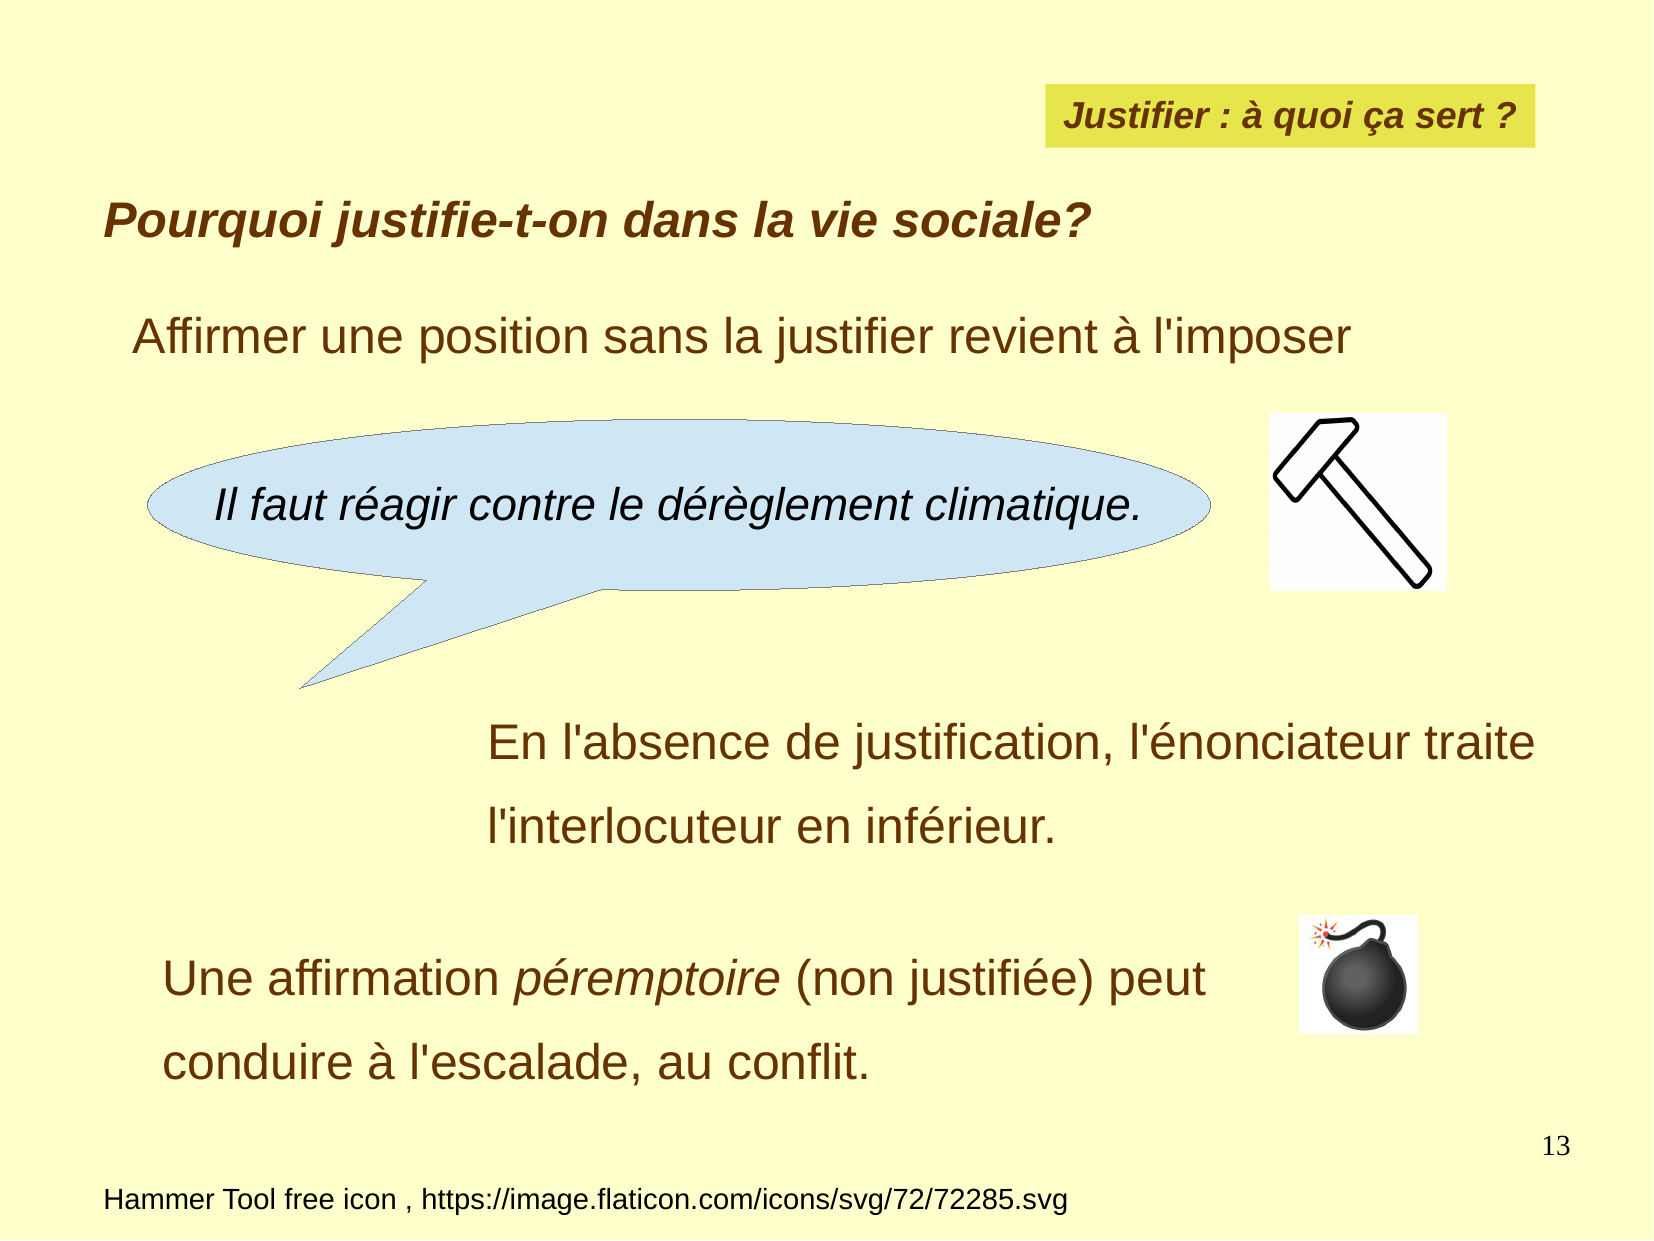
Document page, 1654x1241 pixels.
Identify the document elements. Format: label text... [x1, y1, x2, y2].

picture [1299, 915, 1418, 1034]
picture [1269, 413, 1447, 591]
text_box En l'absence de justification, l'énonciateur traite l'interlocuteur en inférieur. [472, 679, 1565, 862]
text_box Hammer Tool free icon , https://image.flaticon.com/icons/svg/72/72285.svg [88, 1175, 1418, 1232]
text_box Pourquoi justifie-t-on dans la vie sociale? [88, 184, 1359, 266]
text_box Justifier : à quoi ça sert ? [1045, 83, 1536, 148]
text_box Une affirmation péremptoire (non justifiée) peut conduire à l'escalade, au conflit. [147, 915, 1241, 1098]
text_box Affirmer une position sans la justifier revient à l'imposer [118, 300, 1536, 414]
text_box Il faut réagir contre le dérèglement climatique. [147, 419, 1211, 689]
